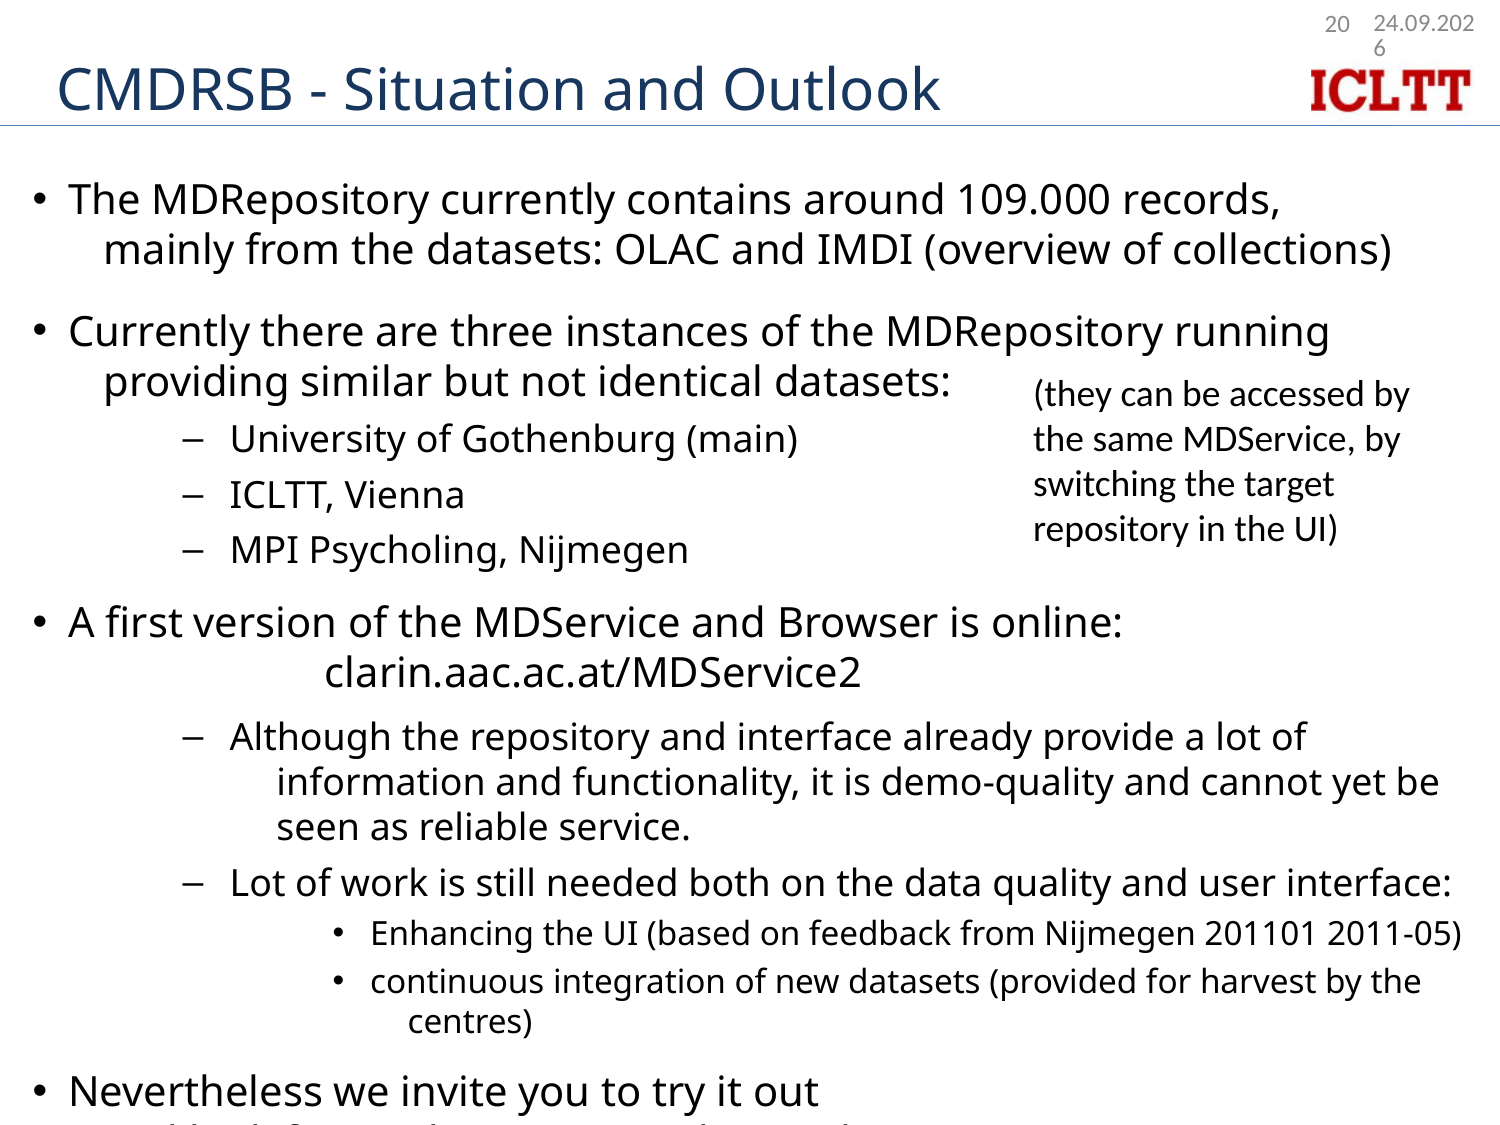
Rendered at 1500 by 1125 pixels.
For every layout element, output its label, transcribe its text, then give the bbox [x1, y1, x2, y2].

picture [1426, 61, 1475, 121]
title CMDRSB - Situation and Outlook [41, 45, 1426, 126]
list The MDRepository currently contains around 109.000 records, mainly from the datasets: OLAC and IMDI (overview of collections) Currently there are three instances of the MDRepository running providing similar but not identical datasets: University of Gothenburg (main) ICLTT, Vienna MPI Psycholing, Nijmegen A first version of the MDService and Browser is online: clarin.aac.ac.at/MDService2 Although the repository and interface already provide a lot of information and functionality, it is demo-quality and cannot yet be seen as reliable service. Lot of work is still needed both on the data quality and user interface: Enhancing the UI (based on feedback from Nijmegen 201101 2011-05) continuous integration of new datasets (provided for harvest by the centres) Nevertheless we invite you to try it out and look forward to any critical remarks [17, 165, 1500, 1087]
text_box (they can be accessed by the same MDService, by switching the target repository in the UI) [868, 362, 1459, 557]
